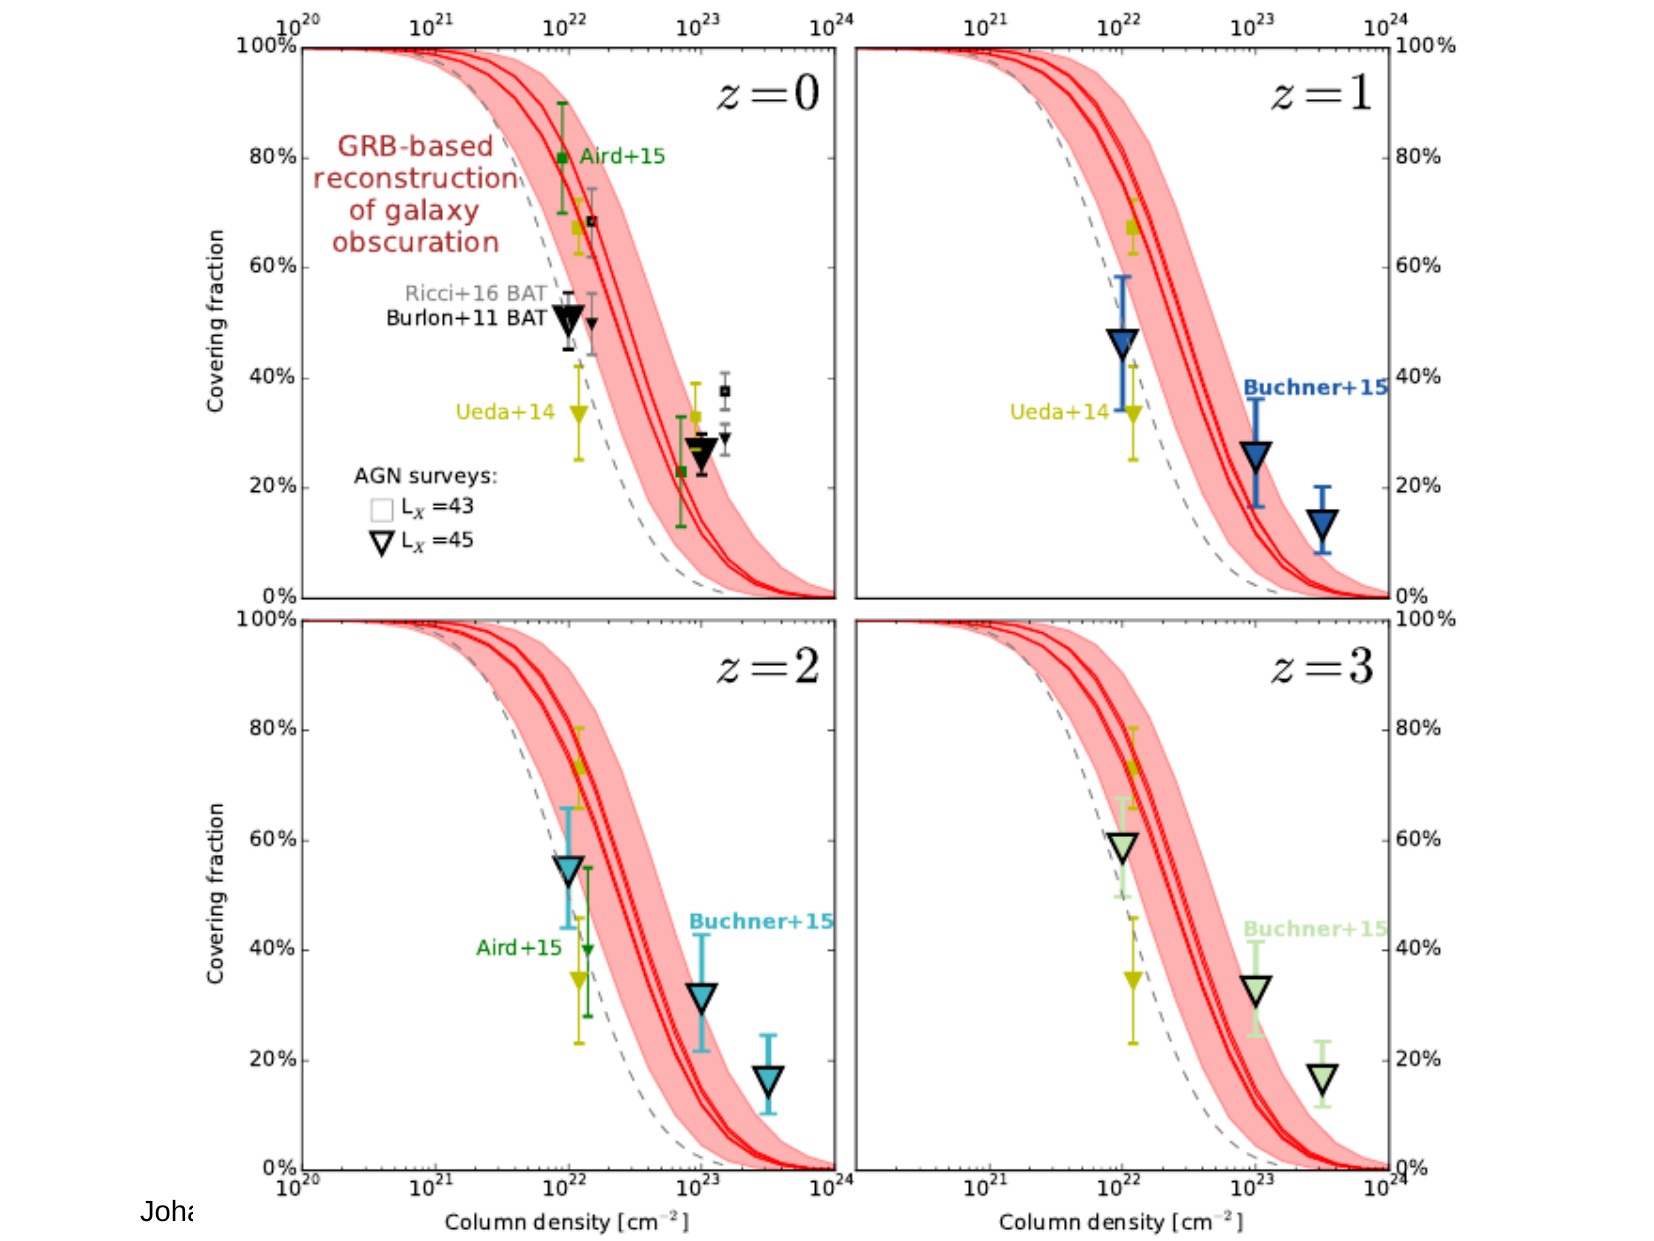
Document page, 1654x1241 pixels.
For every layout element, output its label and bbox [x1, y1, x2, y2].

picture [193, 4, 1467, 1241]
